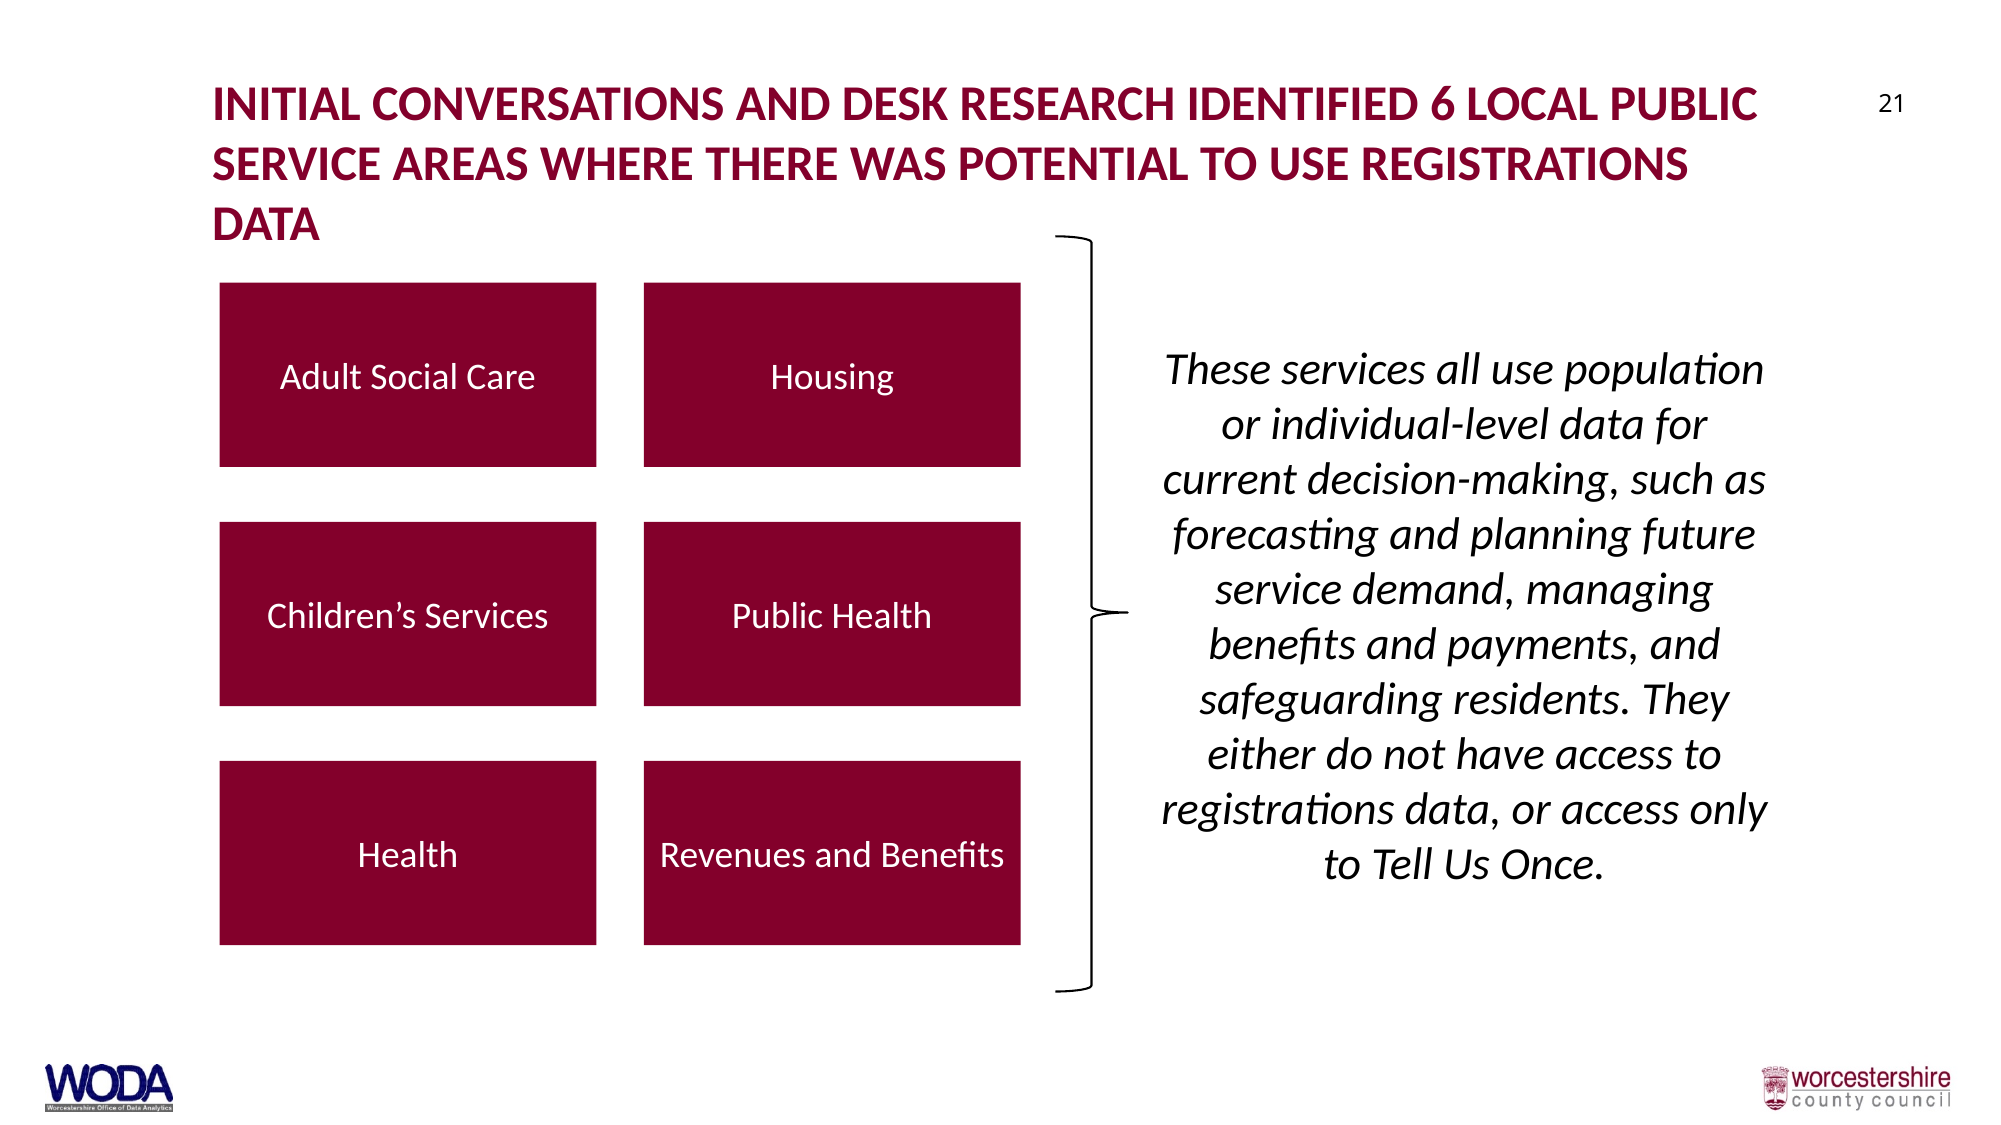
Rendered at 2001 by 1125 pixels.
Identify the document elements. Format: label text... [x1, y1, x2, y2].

text_box Public Health [643, 521, 1021, 707]
text_box Children’s Services [219, 521, 597, 707]
title INITIAL CONVERSATIONS AND DESK RESEARCH IDENTIFIED 6 LOCAL PUBLIC SERVICE AREAS WHERE THERE WAS POTENTIAL TO USE REGISTRATIONS DATA [212, 70, 1809, 194]
picture [1749, 1055, 1971, 1121]
text_box Adult Social Care [219, 282, 597, 467]
slide_number <number> [1850, 87, 1907, 148]
text_box Revenues and Benefits [643, 760, 1021, 946]
text_box Health [219, 760, 597, 946]
text_box Housing [643, 282, 1021, 467]
picture [45, 1064, 173, 1112]
text_box These services all use population or individual-level data for current decision-making, such as forecasting and planning future service demand, managing benefits and payments, and safeguarding residents. They either do not have access to registrations data, or access only to Tell Us Once. [1136, 248, 1793, 980]
